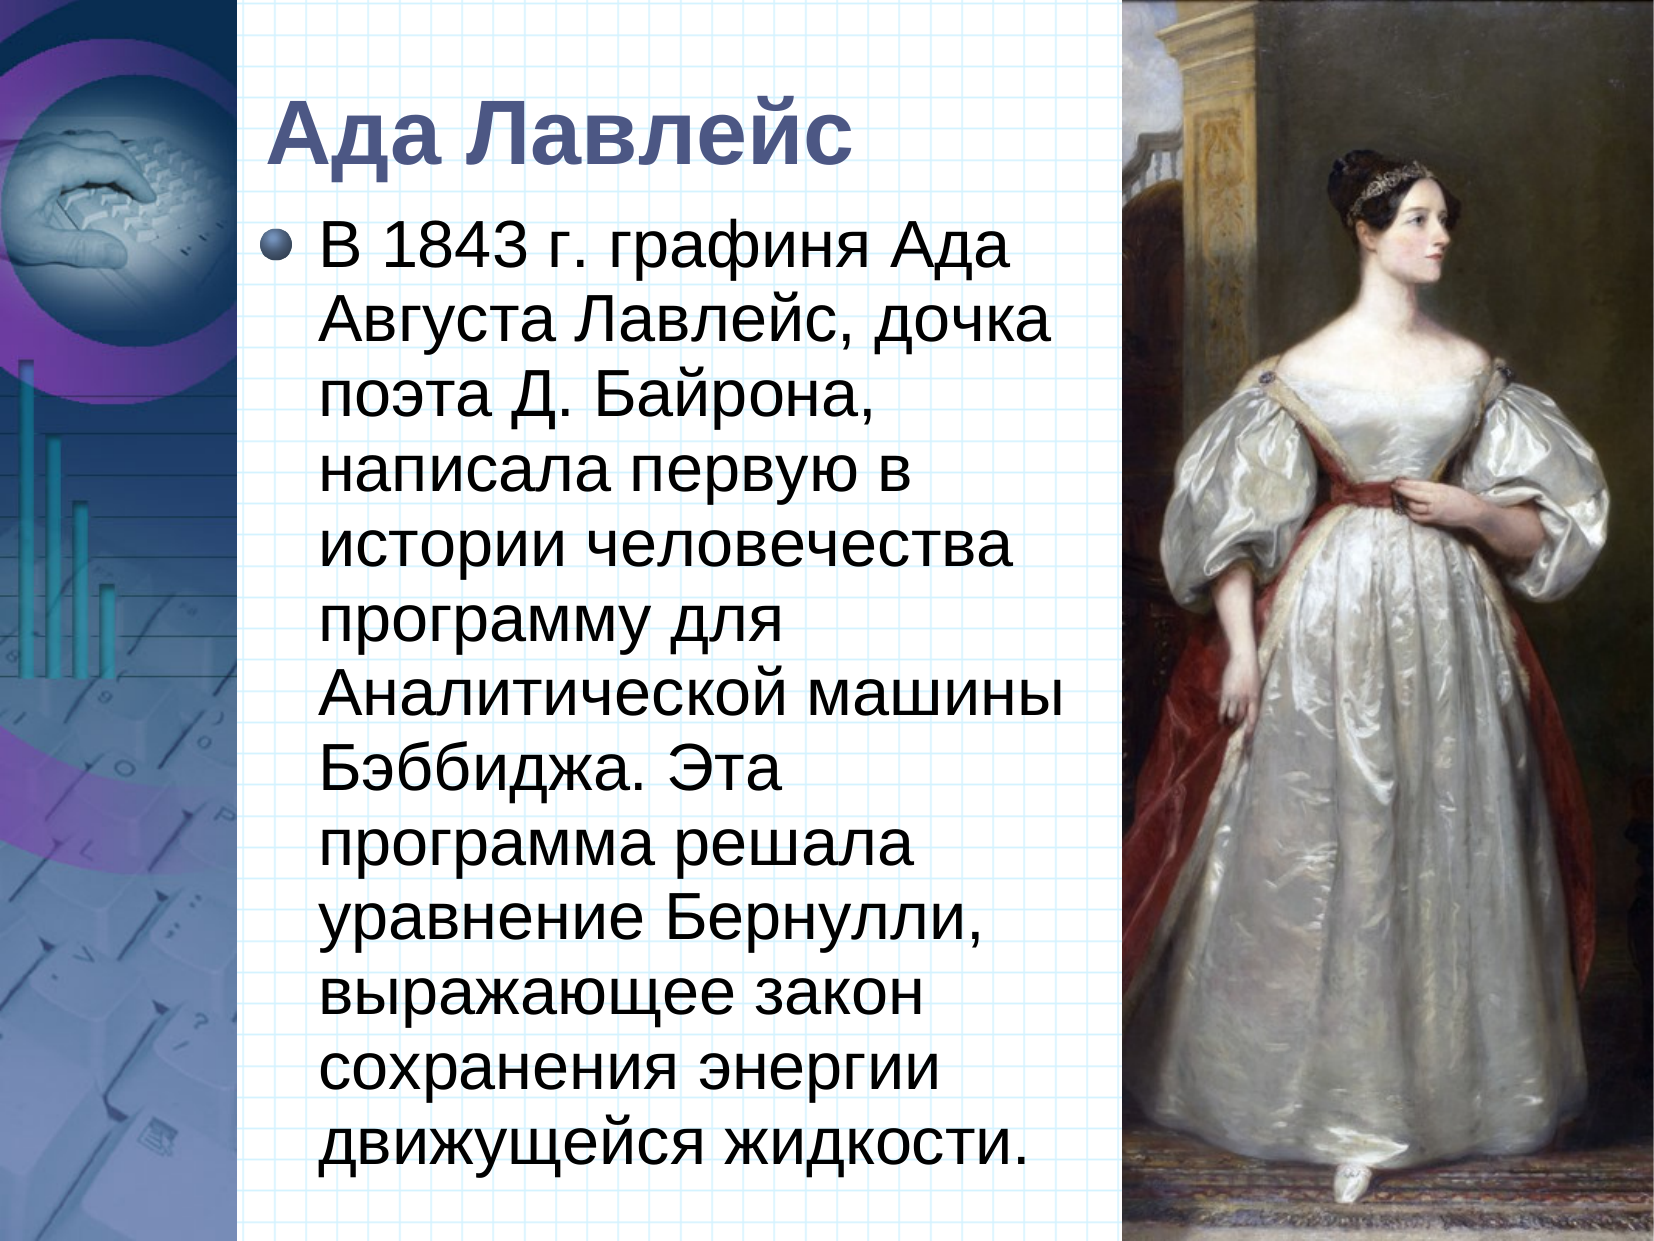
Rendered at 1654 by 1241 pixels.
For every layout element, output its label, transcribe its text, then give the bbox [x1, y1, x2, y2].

picture [0, 0, 1654, 1241]
title Ада Лавлейс [265, 29, 1122, 237]
list В 1843 г. графиня Ада Августа Лавлейс, дочка поэта Д. Байрона, написала первую в истории человечества программу для Аналитической машины Бэббиджа. Эта программа решала уравнение Бернулли, выражающее закон сохранения энергии движущейся жидкости. [177, 206, 1093, 1179]
